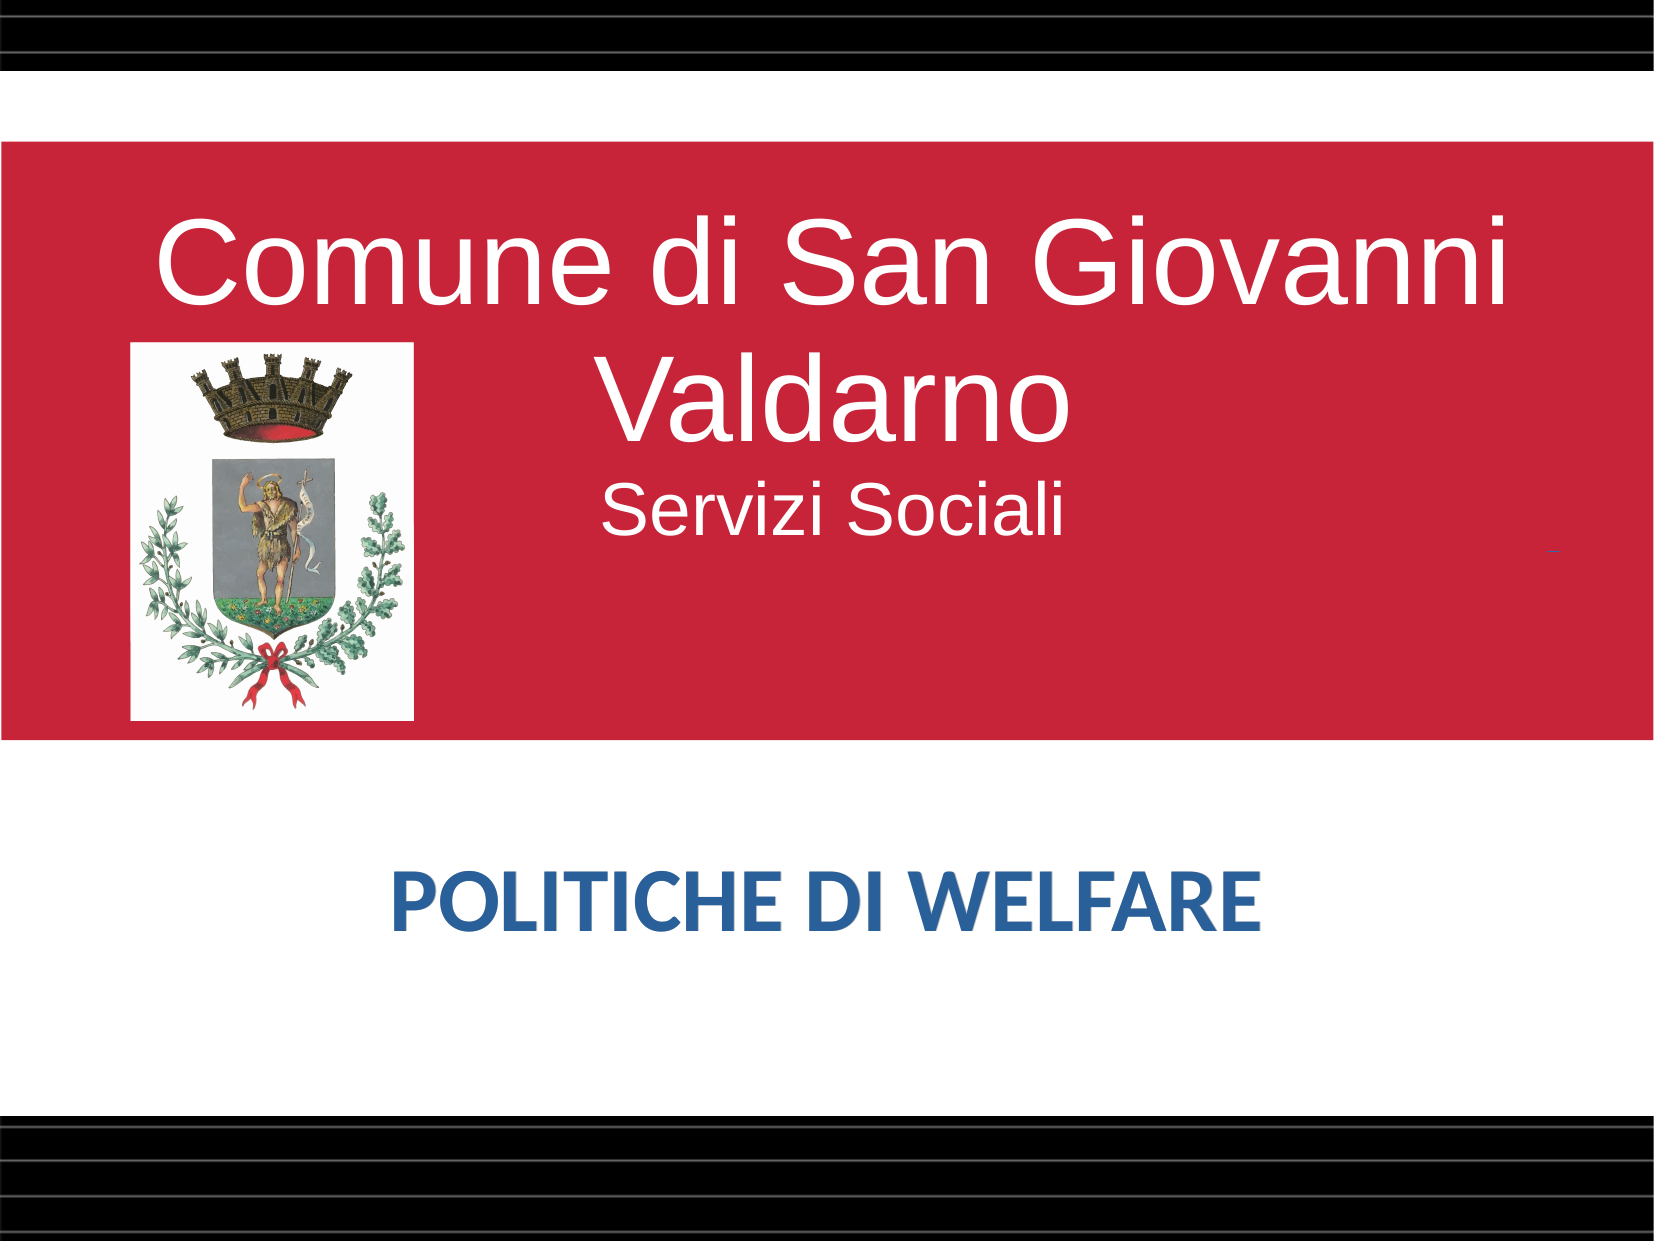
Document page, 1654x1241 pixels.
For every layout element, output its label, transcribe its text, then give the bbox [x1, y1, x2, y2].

title Comune di San Giovanni Valdarno Servizi Sociali [1, 141, 1654, 741]
text_box POLITICHE DI WELFARE [0, 862, 1654, 993]
picture [0, 0, 1654, 71]
picture [130, 342, 414, 721]
picture [0, 1116, 1654, 1241]
